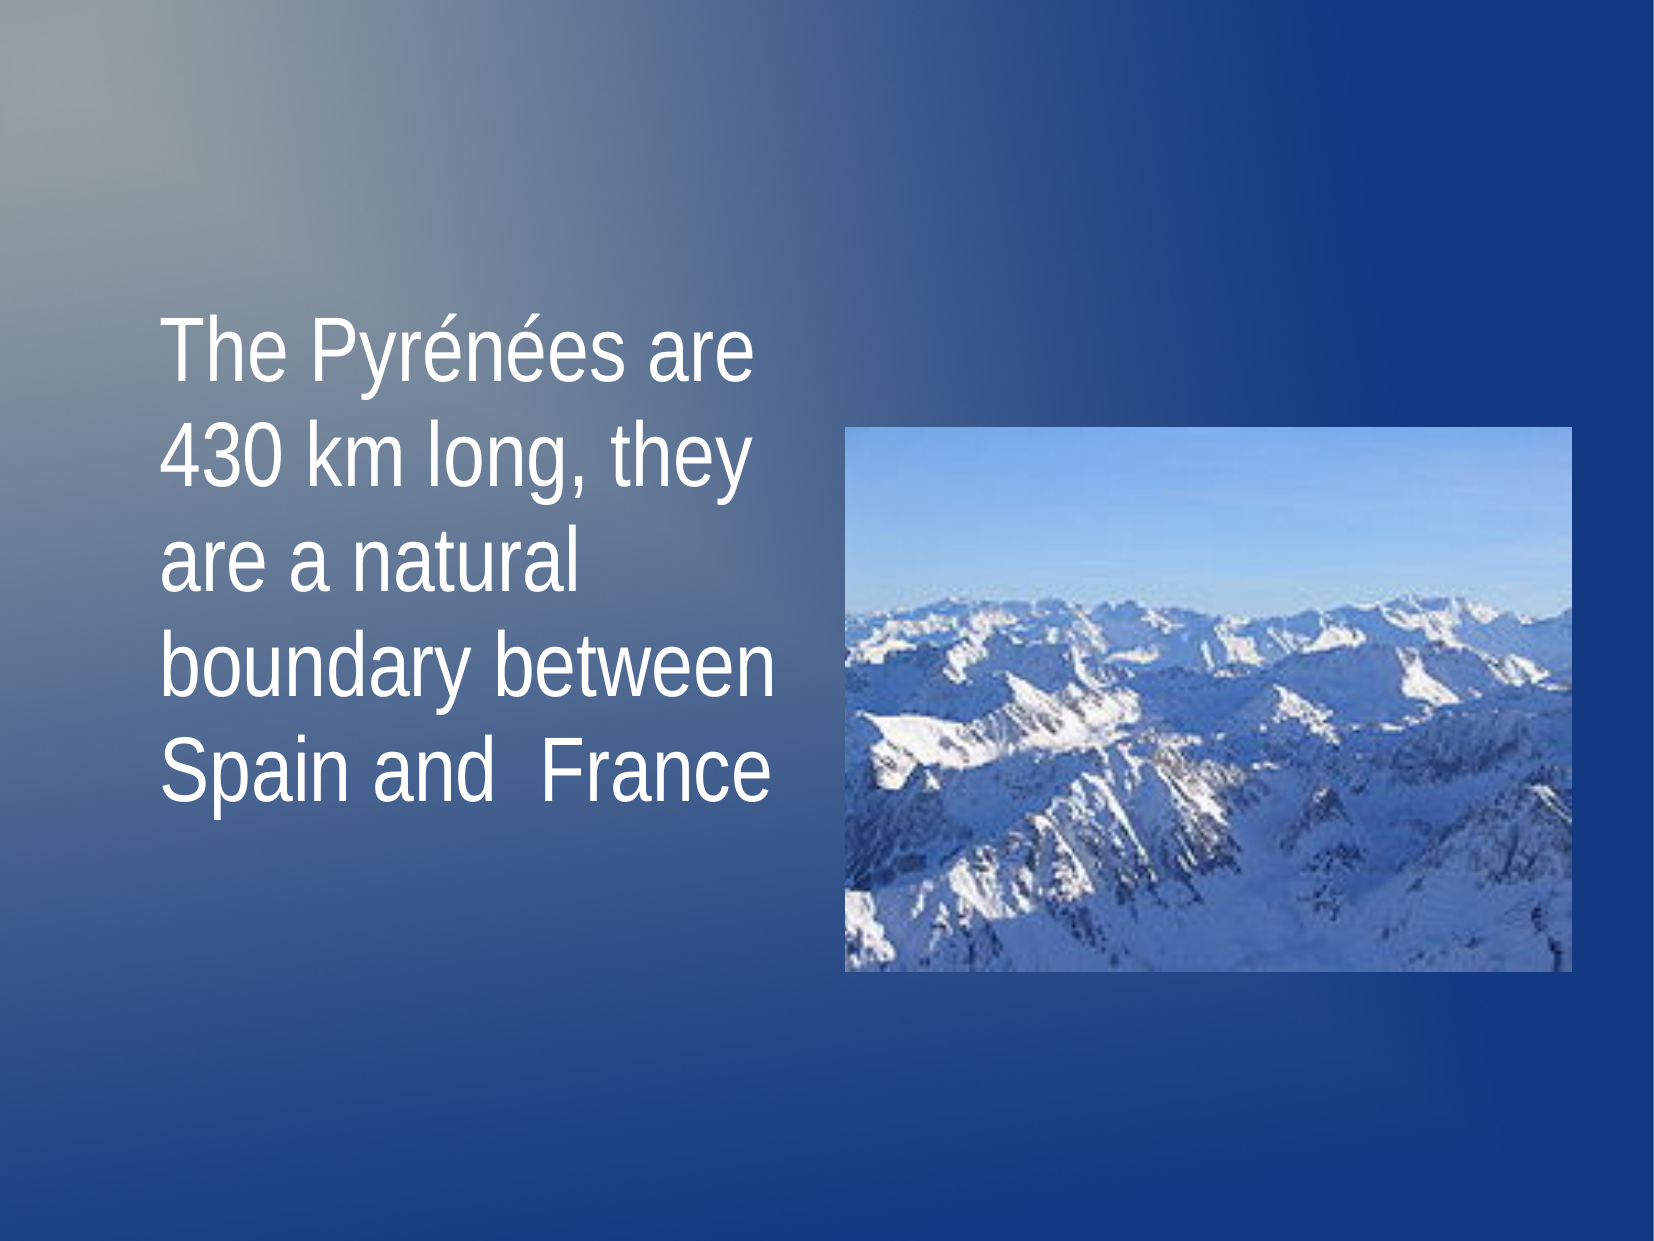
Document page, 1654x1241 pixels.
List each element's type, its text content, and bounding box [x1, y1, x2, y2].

list The Pyrénées are 430 km long, they are a natural boundary between Spain and France [88, 295, 815, 1114]
picture [0, 0, 1654, 1241]
